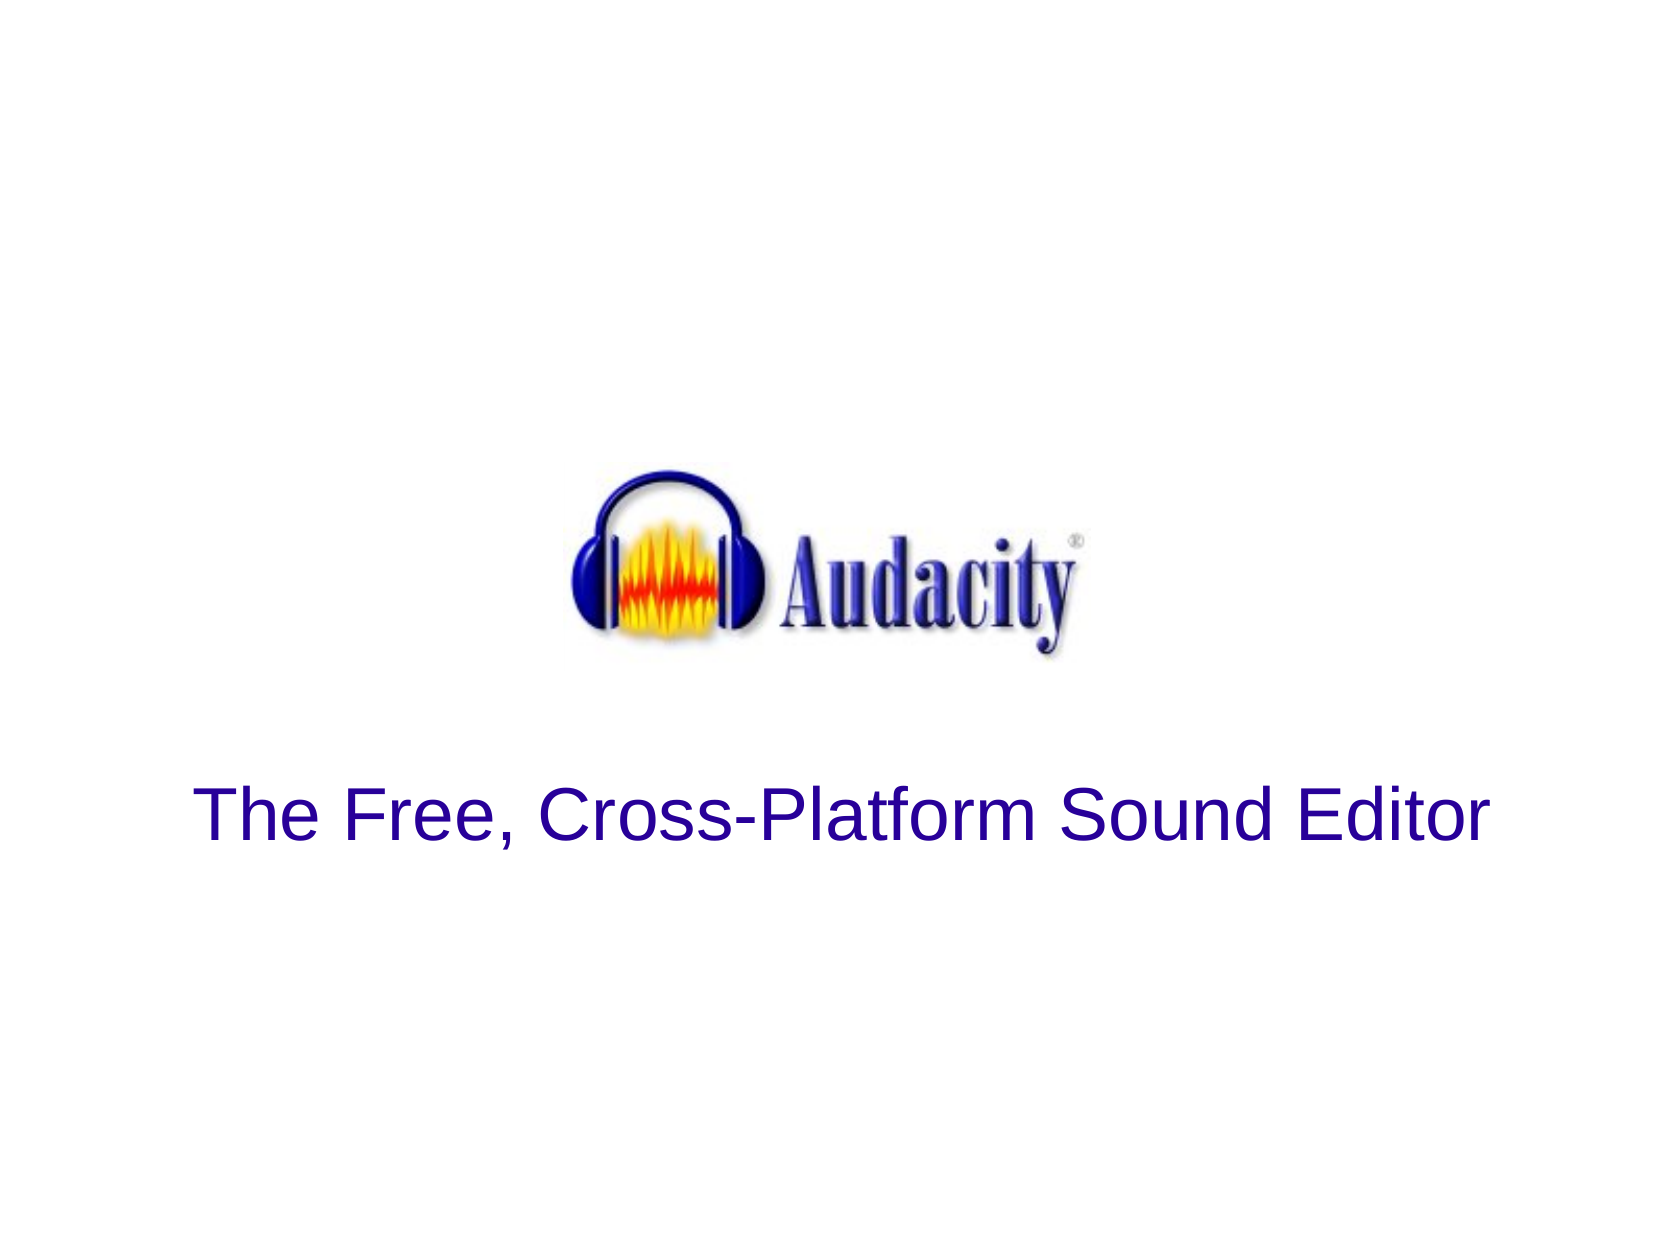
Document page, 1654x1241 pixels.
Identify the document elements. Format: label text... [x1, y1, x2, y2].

picture [563, 462, 1091, 671]
text_box The Free, Cross-Platform Sound Editor [167, 765, 1518, 901]
